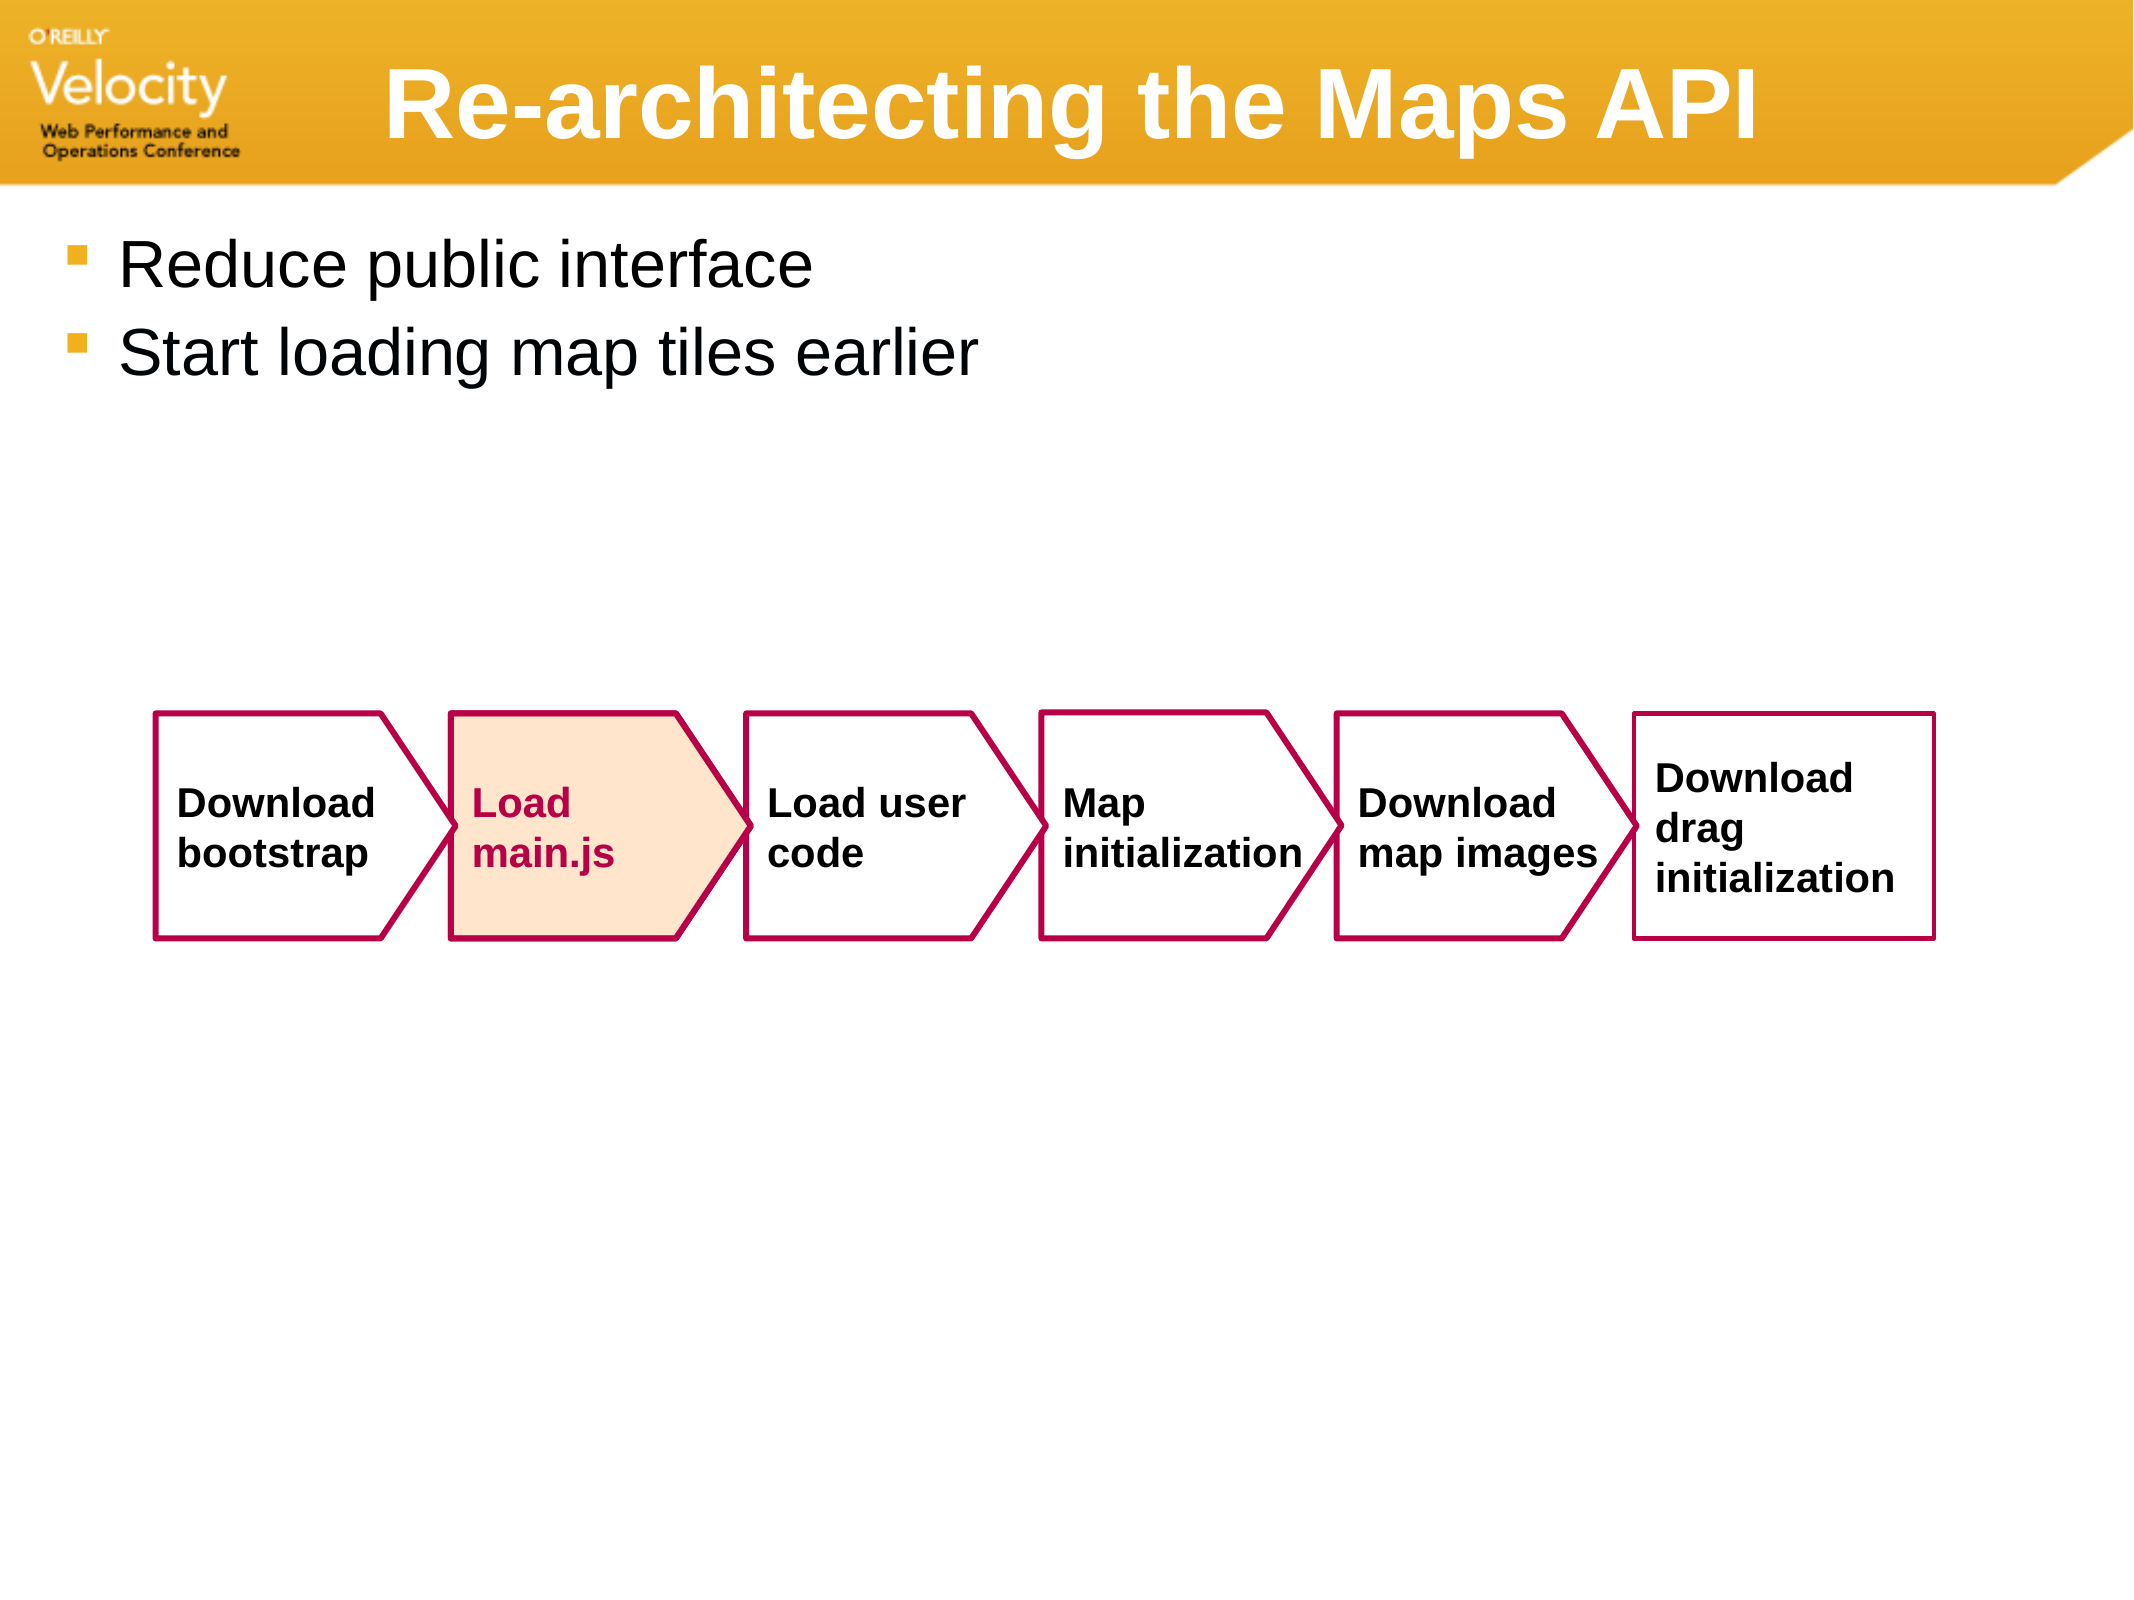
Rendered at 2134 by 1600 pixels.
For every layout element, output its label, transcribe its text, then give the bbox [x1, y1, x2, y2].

text_box Map initialization [1041, 712, 1342, 939]
list Reduce public interface Start loading map tiles earlier [47, 224, 2100, 1552]
picture [0, 0, 2134, 1600]
text_box Load main.js [450, 713, 751, 939]
text_box Download bootstrap [155, 713, 456, 939]
text_box Load user code [746, 713, 1047, 939]
title Re-architecting the Maps API [375, 17, 2026, 191]
text_box Download map images [1336, 713, 1637, 939]
